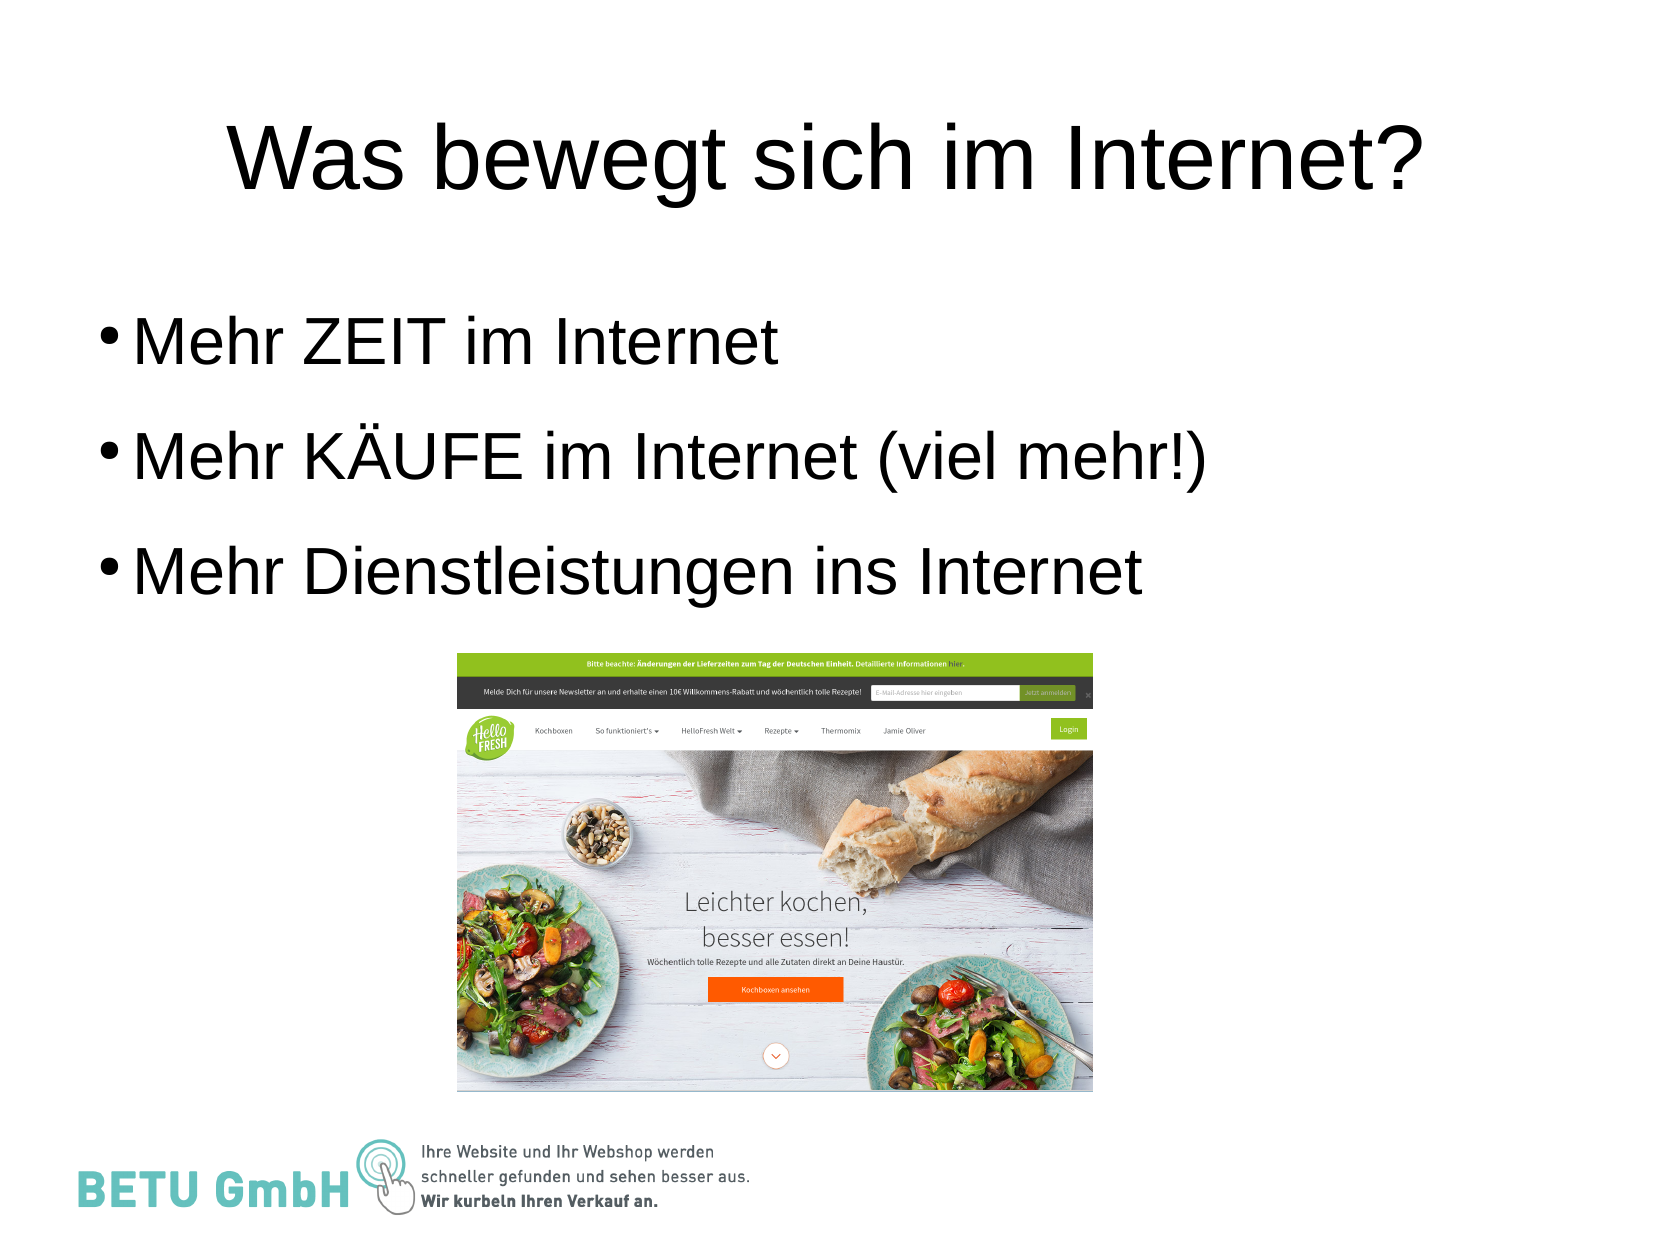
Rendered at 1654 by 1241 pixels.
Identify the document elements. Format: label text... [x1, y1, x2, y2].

picture [457, 653, 1093, 1092]
picture [70, 1138, 815, 1216]
text_box Was bewegt sich im Internet? [82, 49, 1571, 257]
text_box Mehr ZEIT im Internet Mehr KÄUFE im Internet (viel mehr!) Mehr Dienstleistungen ins Internet [82, 290, 1571, 1010]
